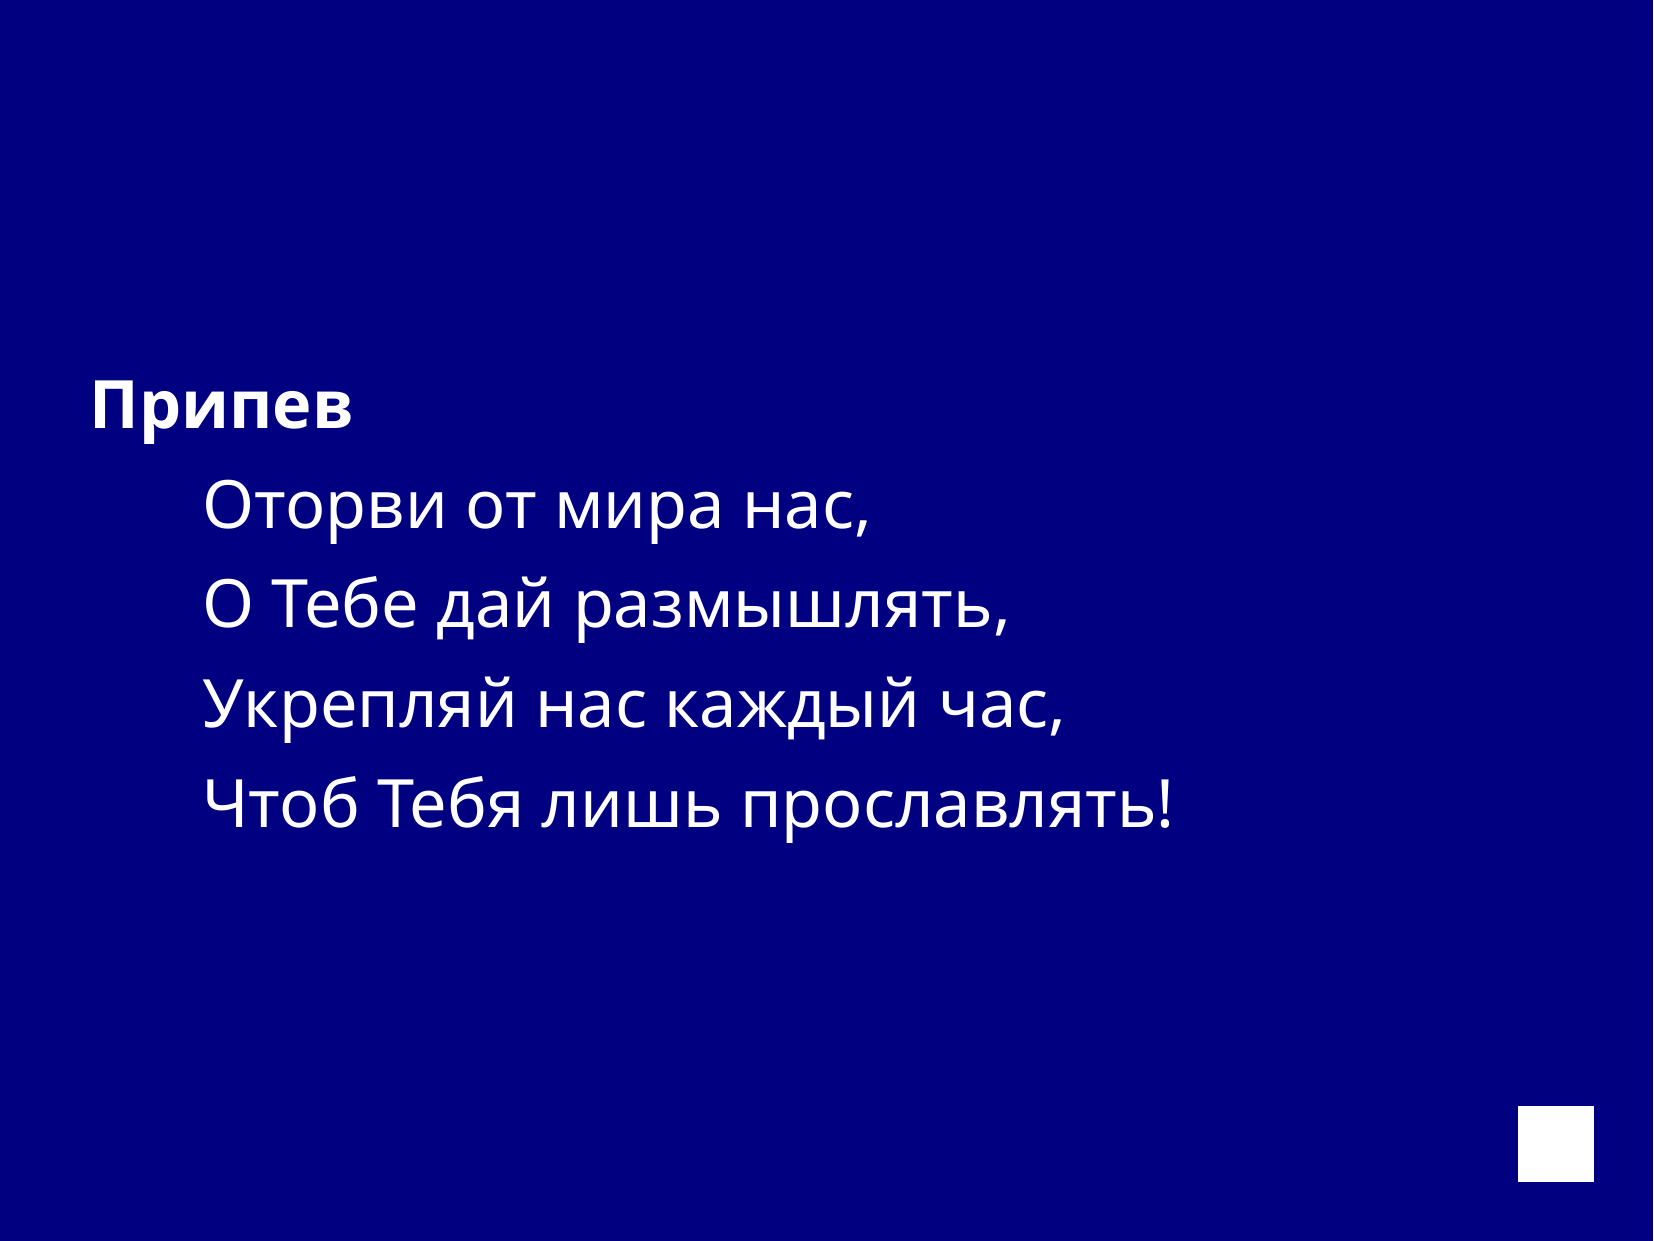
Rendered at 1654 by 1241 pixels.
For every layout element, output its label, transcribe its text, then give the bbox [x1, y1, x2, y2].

text_box [1518, 1106, 1594, 1182]
text_box Припев Оторви от мира нас, О Тебе дай размышлять, Укрепляй нас каждый час, Чтоб Тебя лишь прославлять! [75, 150, 1576, 1163]
